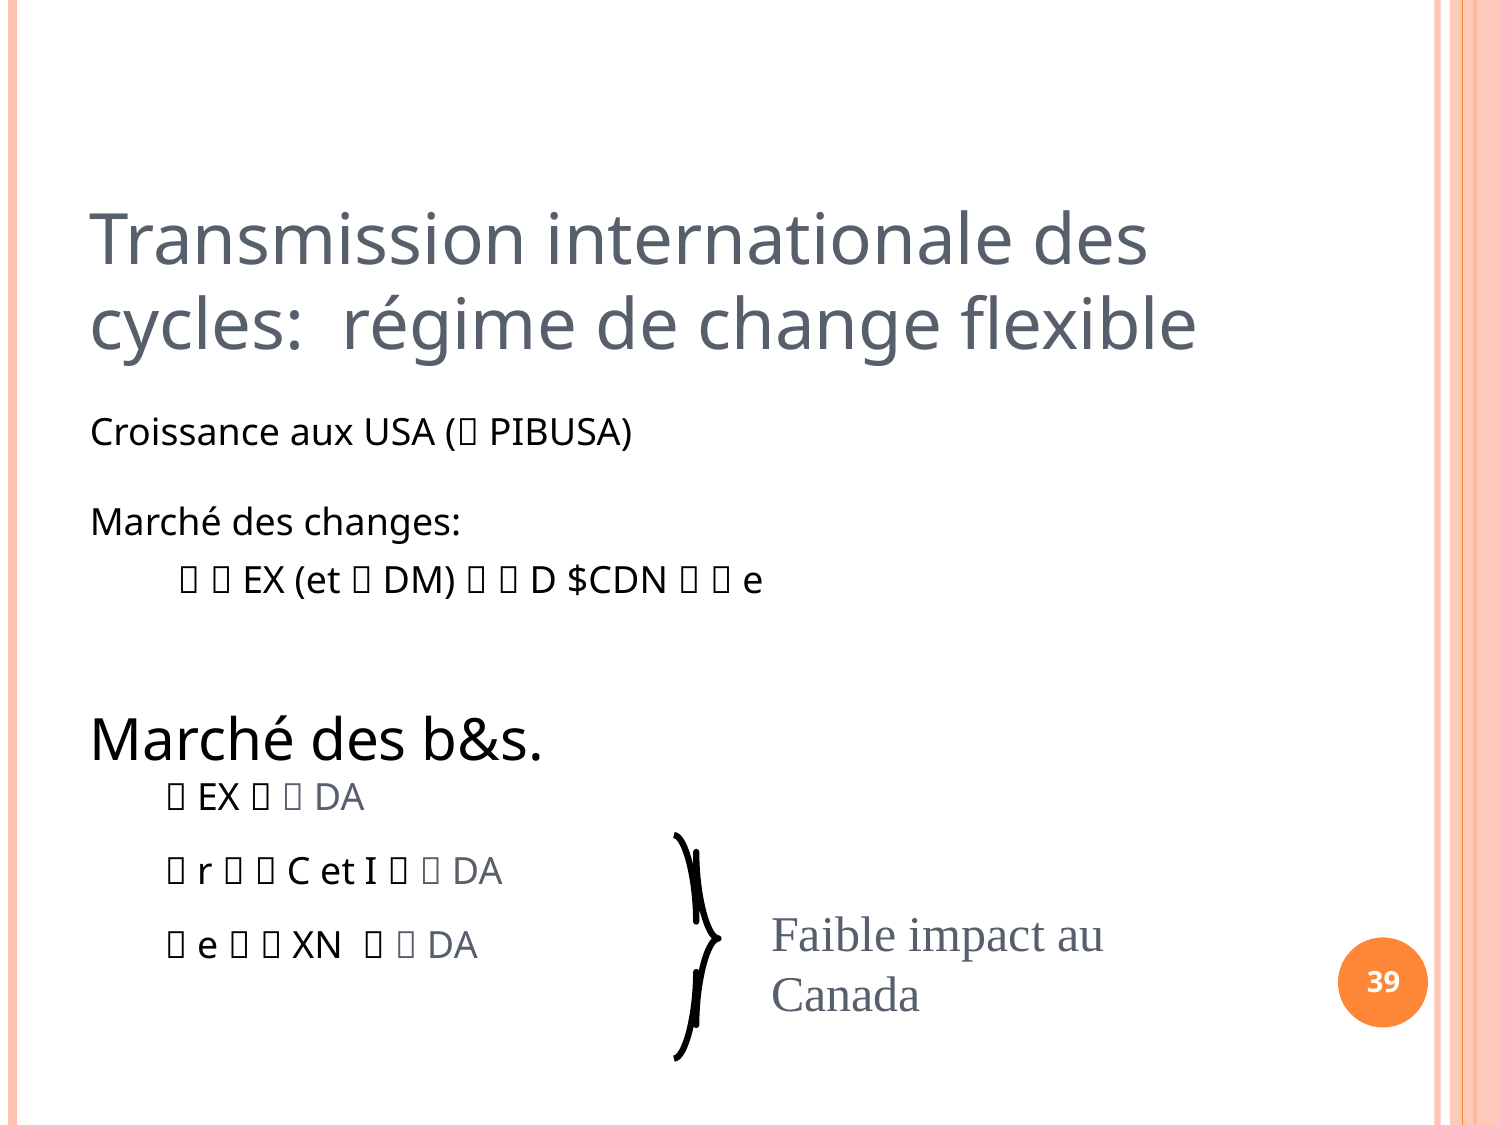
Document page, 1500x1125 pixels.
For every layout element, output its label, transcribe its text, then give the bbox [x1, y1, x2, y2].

title Transmission internationale des cycles: régime de change flexible [75, 183, 1300, 371]
list Croissance aux USA ( PIBUSA) Marché des changes:   EX (et  DM)   D $CDN   e Marché des b&s.  EX   DA  r   C et I   DA  e   XN   DA [75, 400, 1300, 1125]
text_box Faible impact au Canada [756, 894, 1282, 1030]
slide_number <numéro> [1333, 940, 1434, 1027]
